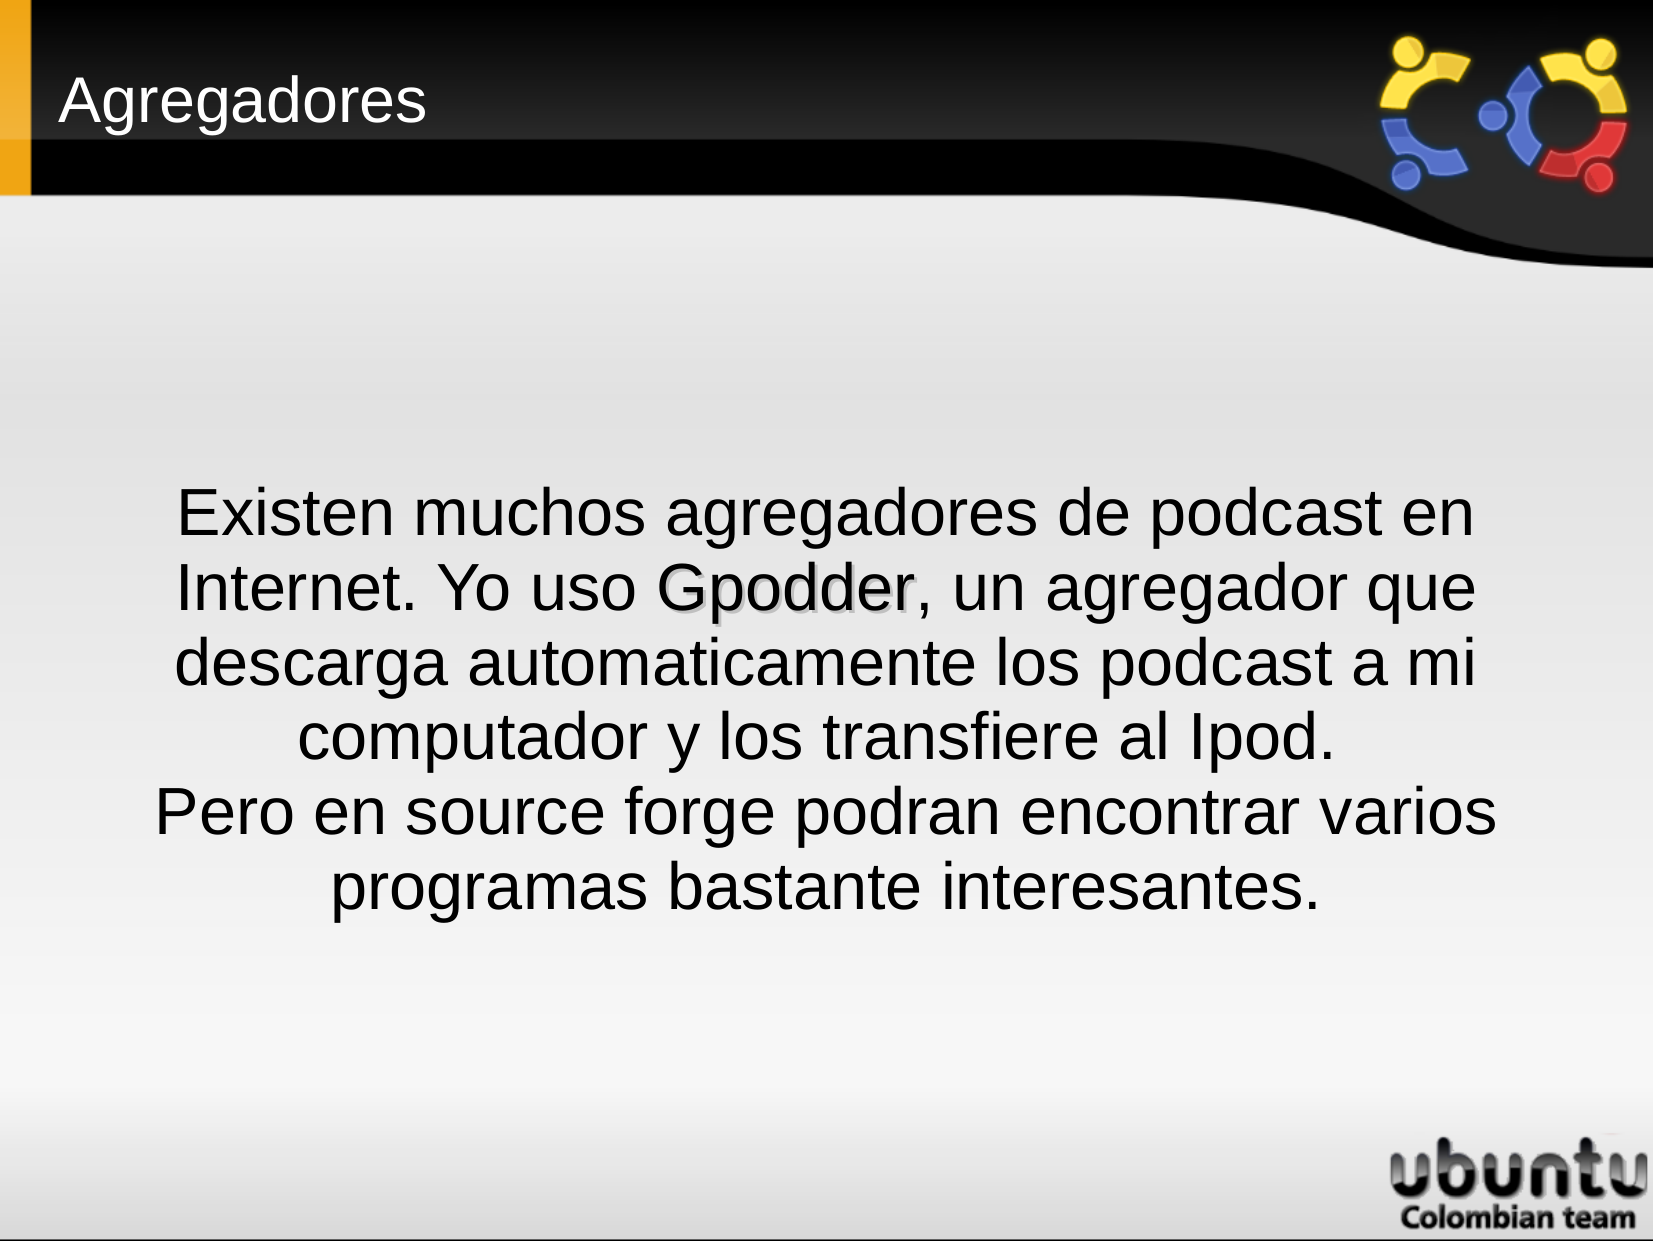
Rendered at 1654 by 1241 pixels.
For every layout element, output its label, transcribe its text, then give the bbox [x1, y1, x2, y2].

picture [0, 0, 1653, 1241]
subtitle Existen muchos agregadores de podcast en Internet. Yo uso Gpodder, un agregador que descarga automaticamente los podcast a mi computador y los transfiere al Ipod. Pero en source forge podran encontrar varios programas bastante interesantes. [82, 290, 1571, 1109]
title Agregadores [59, 41, 1376, 160]
